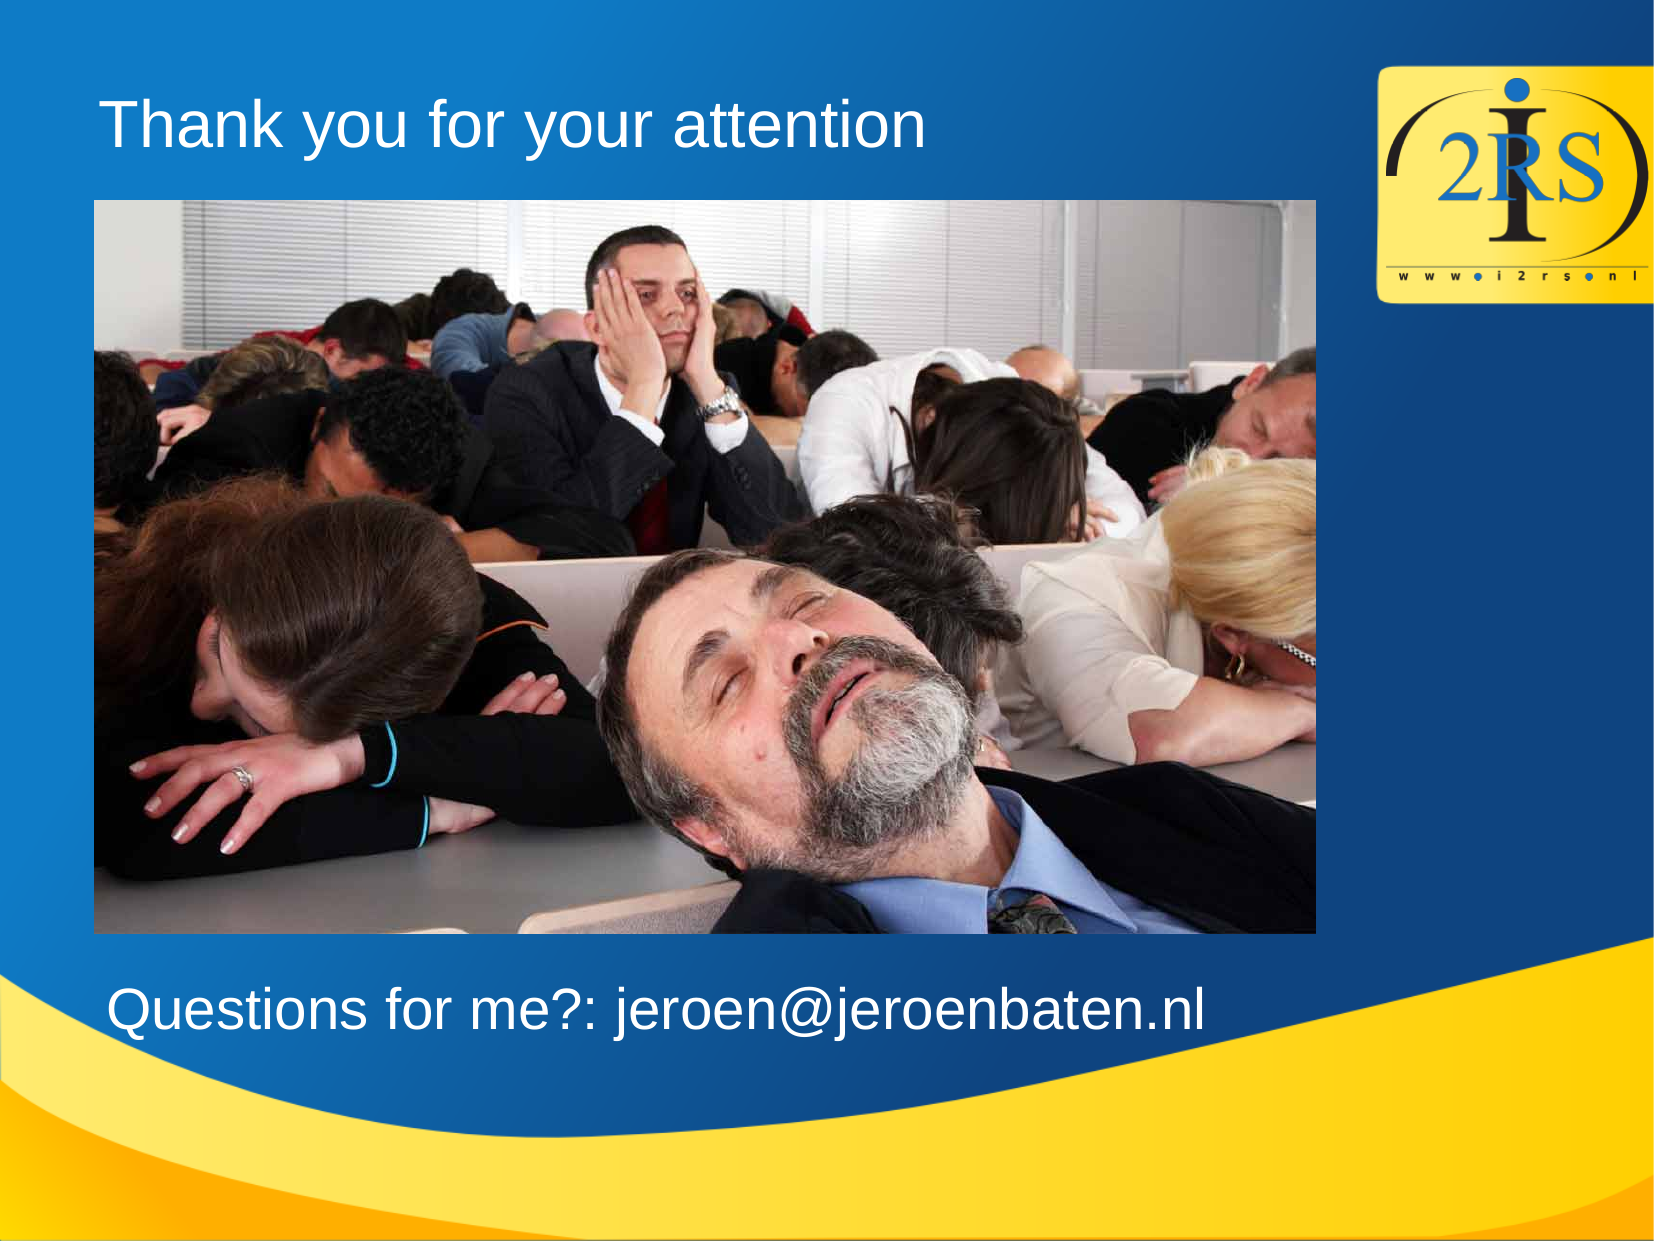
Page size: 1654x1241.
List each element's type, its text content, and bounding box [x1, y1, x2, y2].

picture [0, 0, 1654, 1241]
title Questions for me?: jeroen@jeroenbaten.nl [106, 897, 1353, 1123]
subtitle Thank you for your attention [0, 82, 1252, 166]
